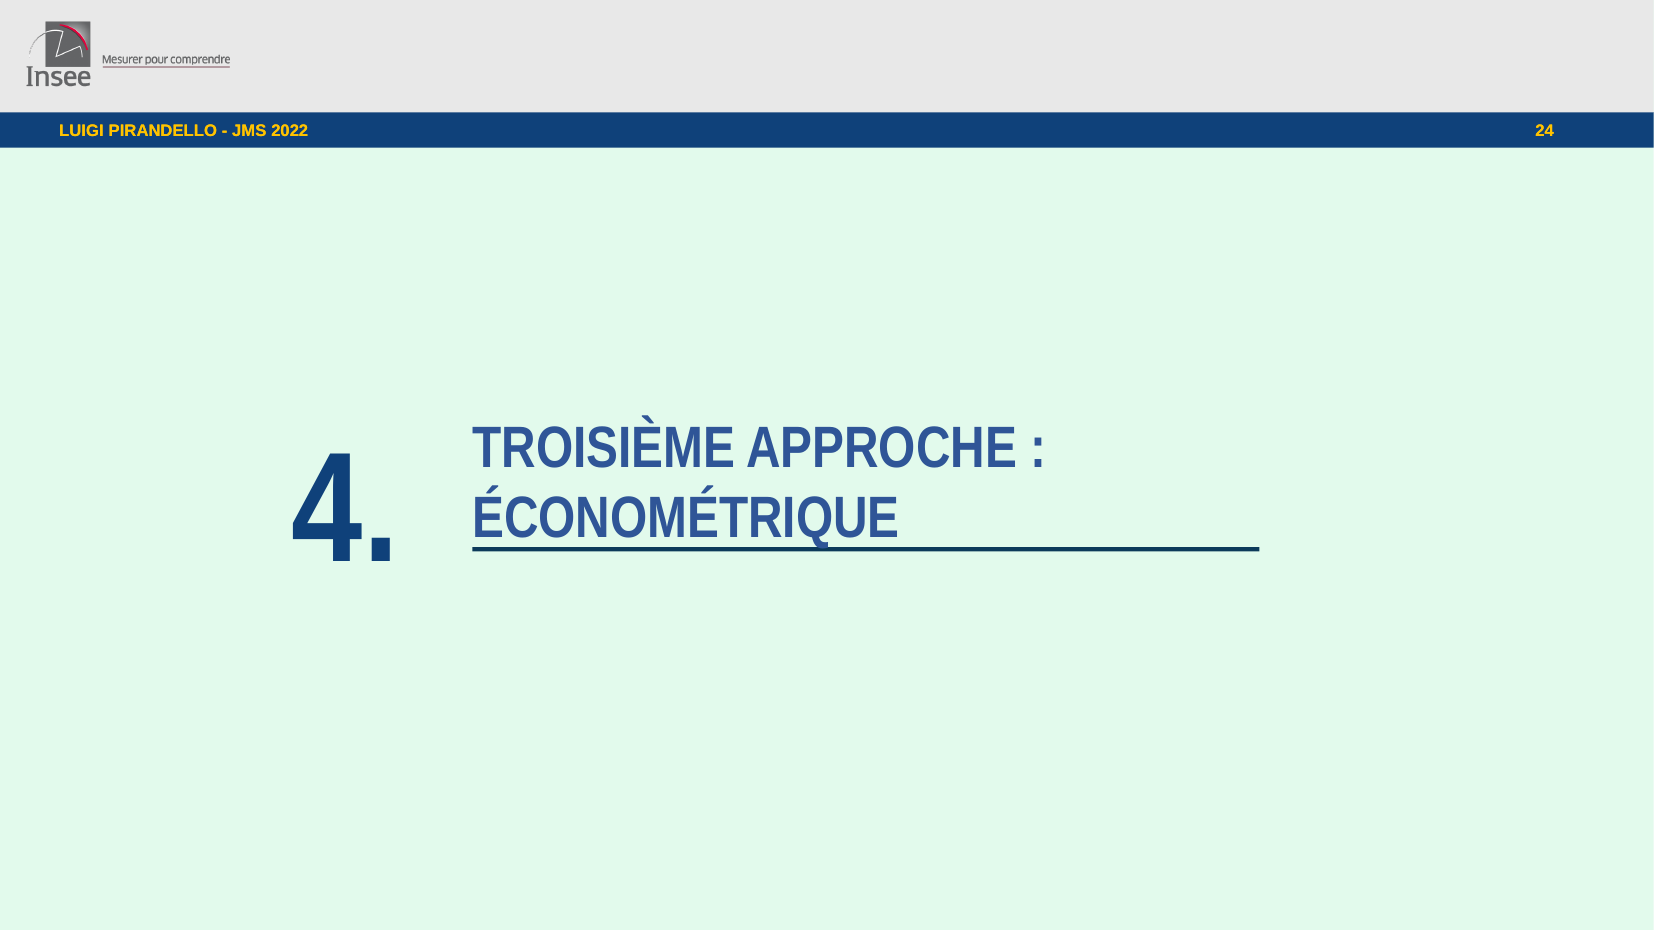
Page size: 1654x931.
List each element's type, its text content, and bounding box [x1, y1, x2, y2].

picture [23, 0, 230, 89]
text_box LUIGI PIRANDELLO - JMS 2022 [59, 112, 1535, 148]
text_box 4. [230, 389, 461, 621]
title TROISIÈME approche : économétrique [472, 401, 1359, 550]
text_box <numéro> [1535, 112, 1654, 148]
